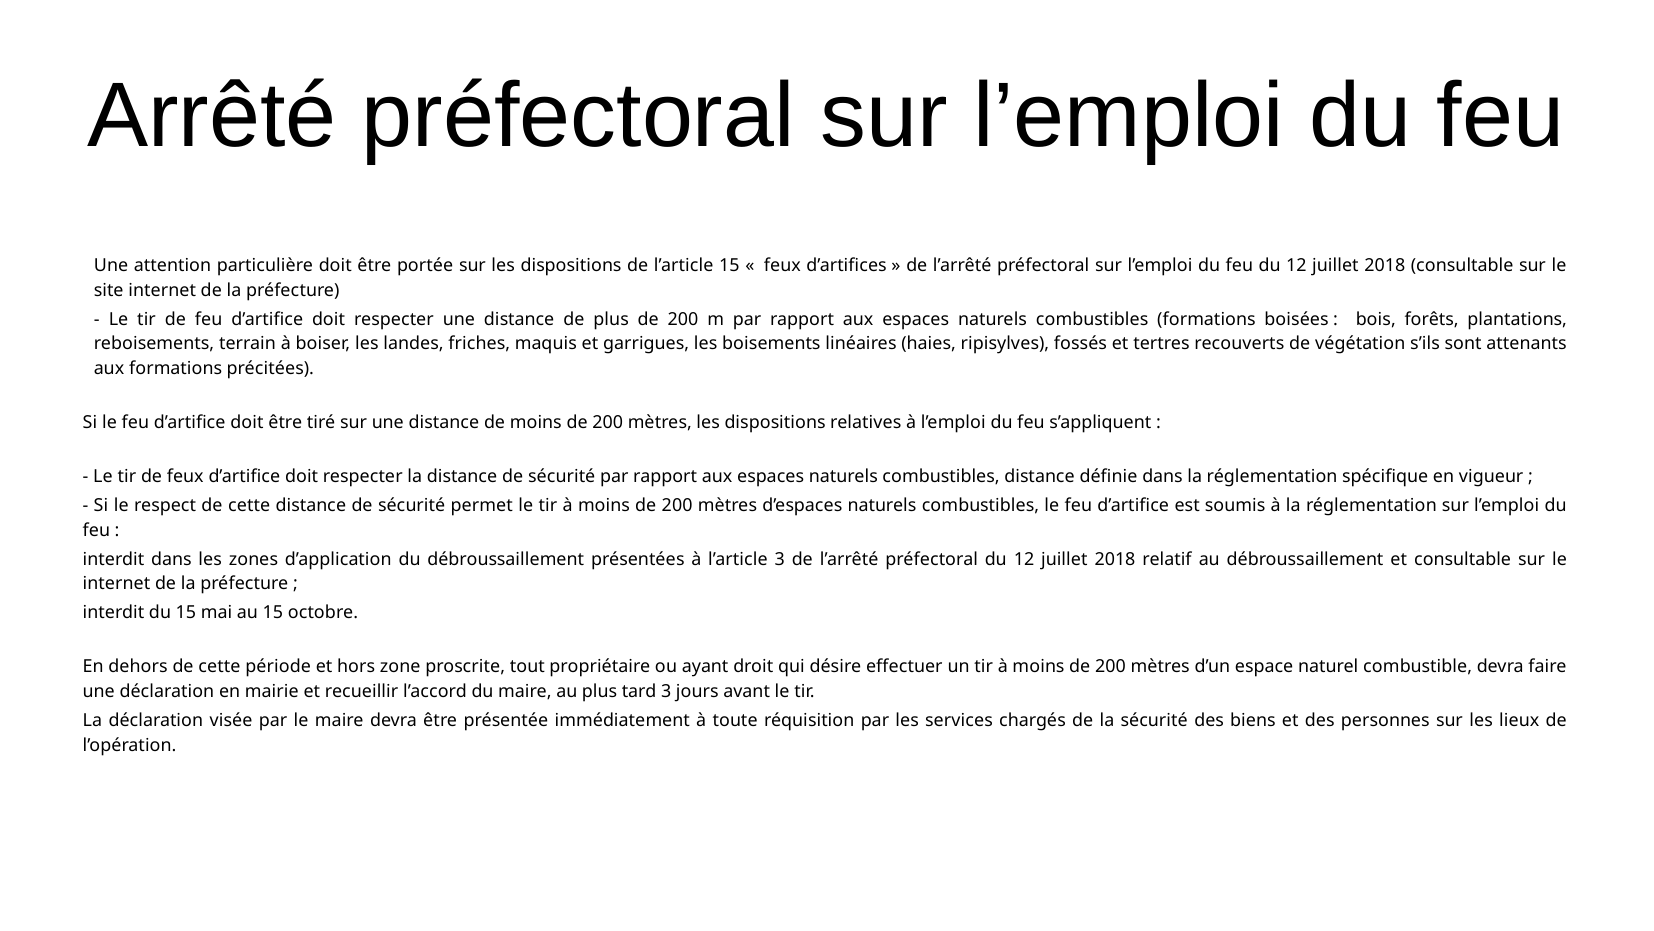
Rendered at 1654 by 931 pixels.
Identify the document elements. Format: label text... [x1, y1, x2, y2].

list Une attention particulière doit être portée sur les dispositions de l’article 15 « feux d’artifices » de l’arrêté préfectoral sur l’emploi du feu du 12 juillet 2018 (consultable sur le site internet de la préfecture) - Le tir de feu d’artifice doit respecter une distance de plus de 200 m par rapport aux espaces naturels combustibles (formations boisées : bois, forêts, plantations, reboisements, terrain à boiser, les landes, friches, maquis et garrigues, les boisements linéaires (haies, ripisylves), fossés et tertres recouverts de végétation s’ils sont attenants aux formations précitées). Si le feu d’artifice doit être tiré sur une distance de moins de 200 mètres, les dispositions relatives à l’emploi du feu s’appliquent : - Le tir de feux d’artifice doit respecter la distance de sécurité par rapport aux espaces naturels combustibles, distance définie dans la réglementation spécifique en vigueur ; - Si le respect de cette distance de sécurité permet le tir à moins de 200 mètres d’espaces naturels combustibles, le feu d’artifice est soumis à la réglementation sur l’emploi du feu : interdit dans les zones d’application du débroussaillement présentées à l’article 3 de l’arrêté préfectoral du 12 juillet 2018 relatif au débroussaillement et consultable sur le internet de la préfecture ; interdit du 15 mai au 15 octobre. En dehors de cette période et hors zone proscrite, tout propriétaire ou ayant droit qui désire effectuer un tir à moins de 200 mètres d’un espace naturel combustible, devra faire une déclaration en mairie et recueillir l’accord du maire, au plus tard 3 jours avant le tir. La déclaration visée par le maire devra être présentée immédiatement à toute réquisition par les services chargés de la sécurité des biens et des personnes sur les lieux de l’opération. [82, 217, 1571, 758]
title Arrêté préfectoral sur l’emploi du feu [82, 37, 1571, 193]
